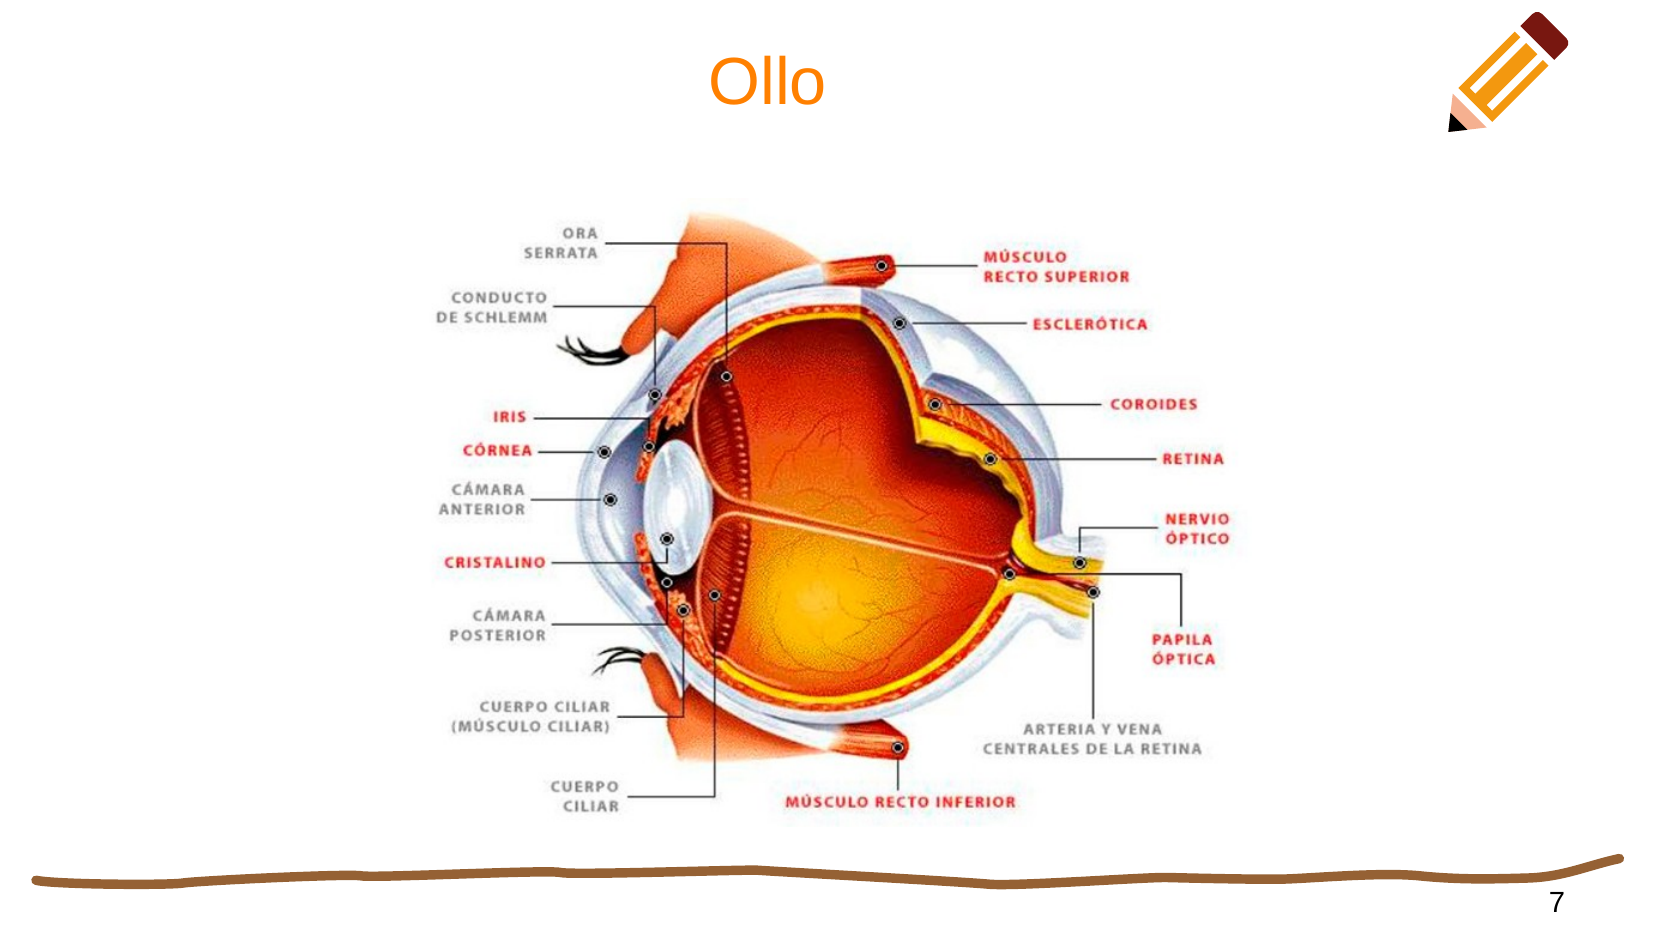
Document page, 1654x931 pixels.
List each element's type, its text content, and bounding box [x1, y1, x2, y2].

picture [413, 198, 1252, 827]
title Ollo [88, 29, 1447, 133]
